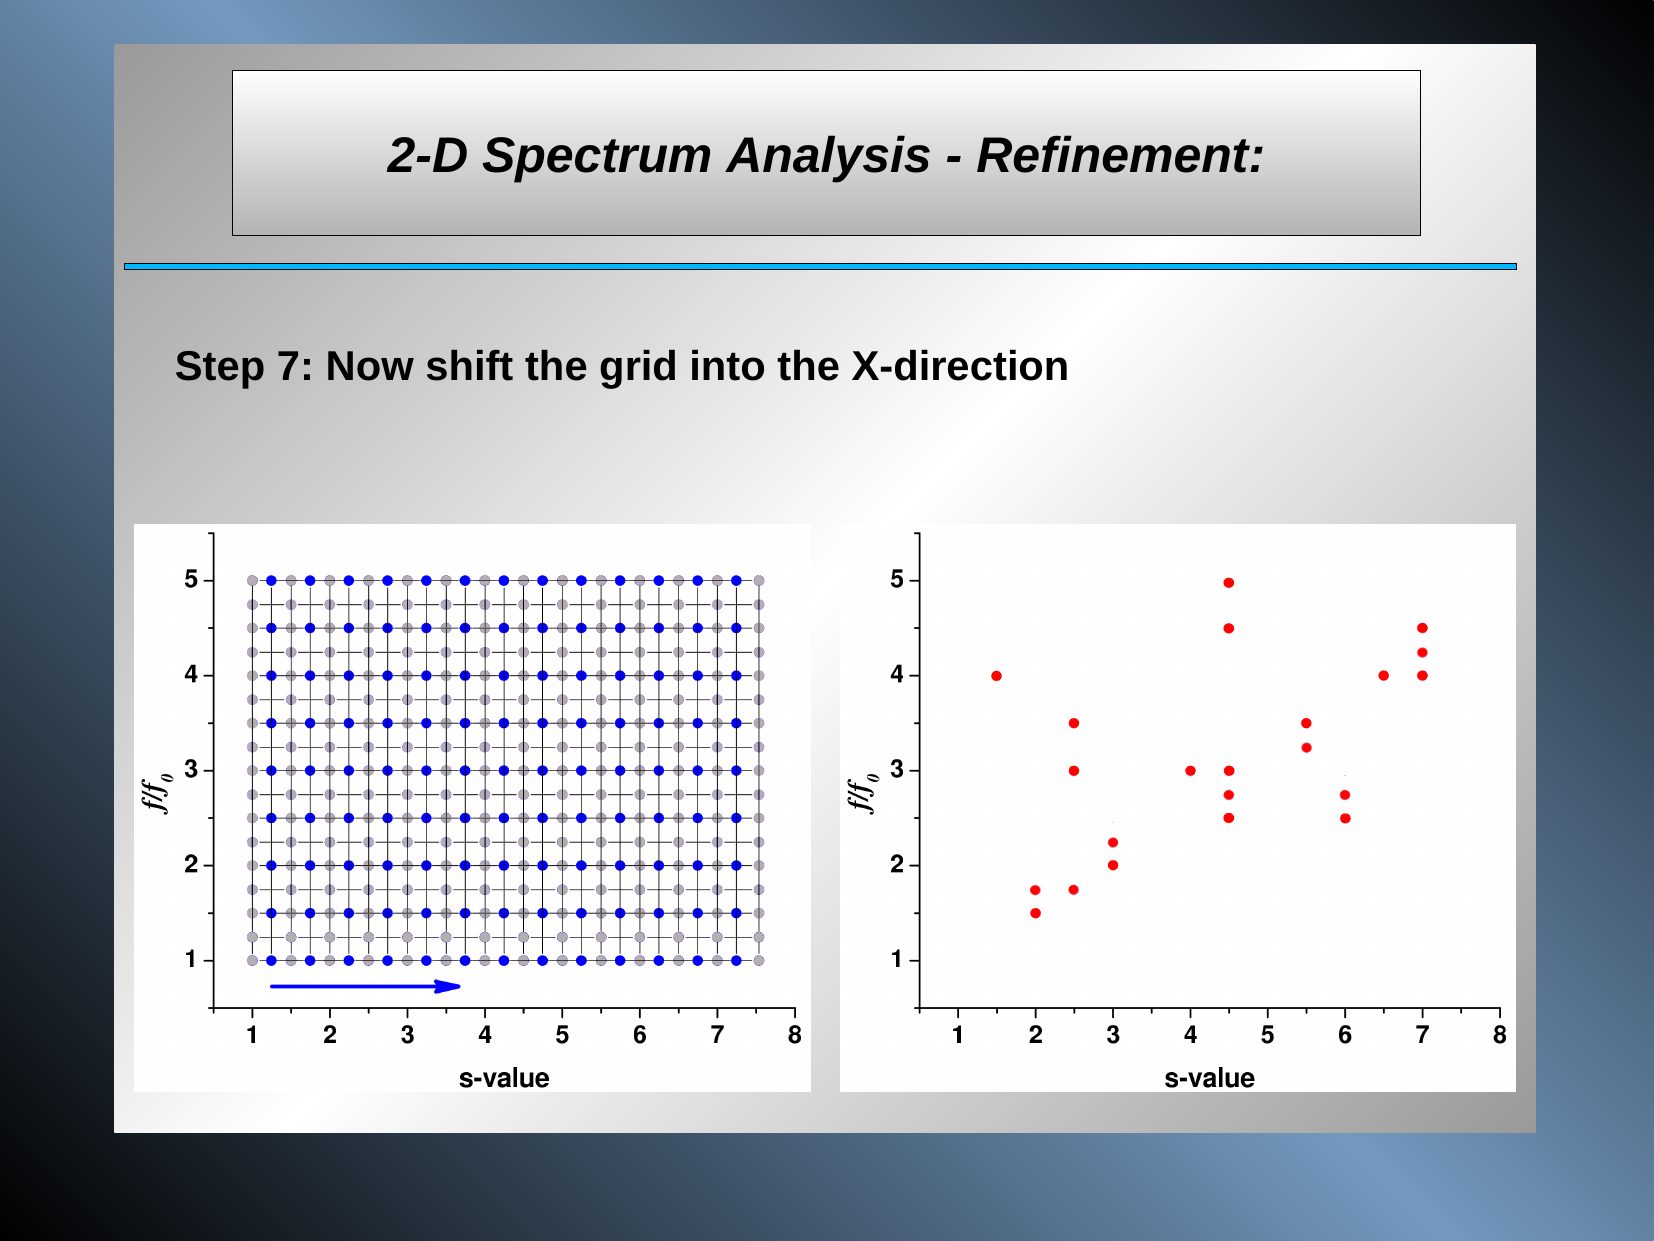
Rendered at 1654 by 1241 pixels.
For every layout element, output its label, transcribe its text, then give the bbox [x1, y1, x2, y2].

text_box Step 7: Now shift the grid into the X-direction [137, 343, 1491, 390]
text_box [124, 263, 1517, 270]
picture [134, 524, 811, 1092]
text_box 2-D Spectrum Analysis - Refinement: [246, 127, 1407, 183]
picture [840, 524, 1516, 1092]
text_box [232, 70, 1421, 236]
